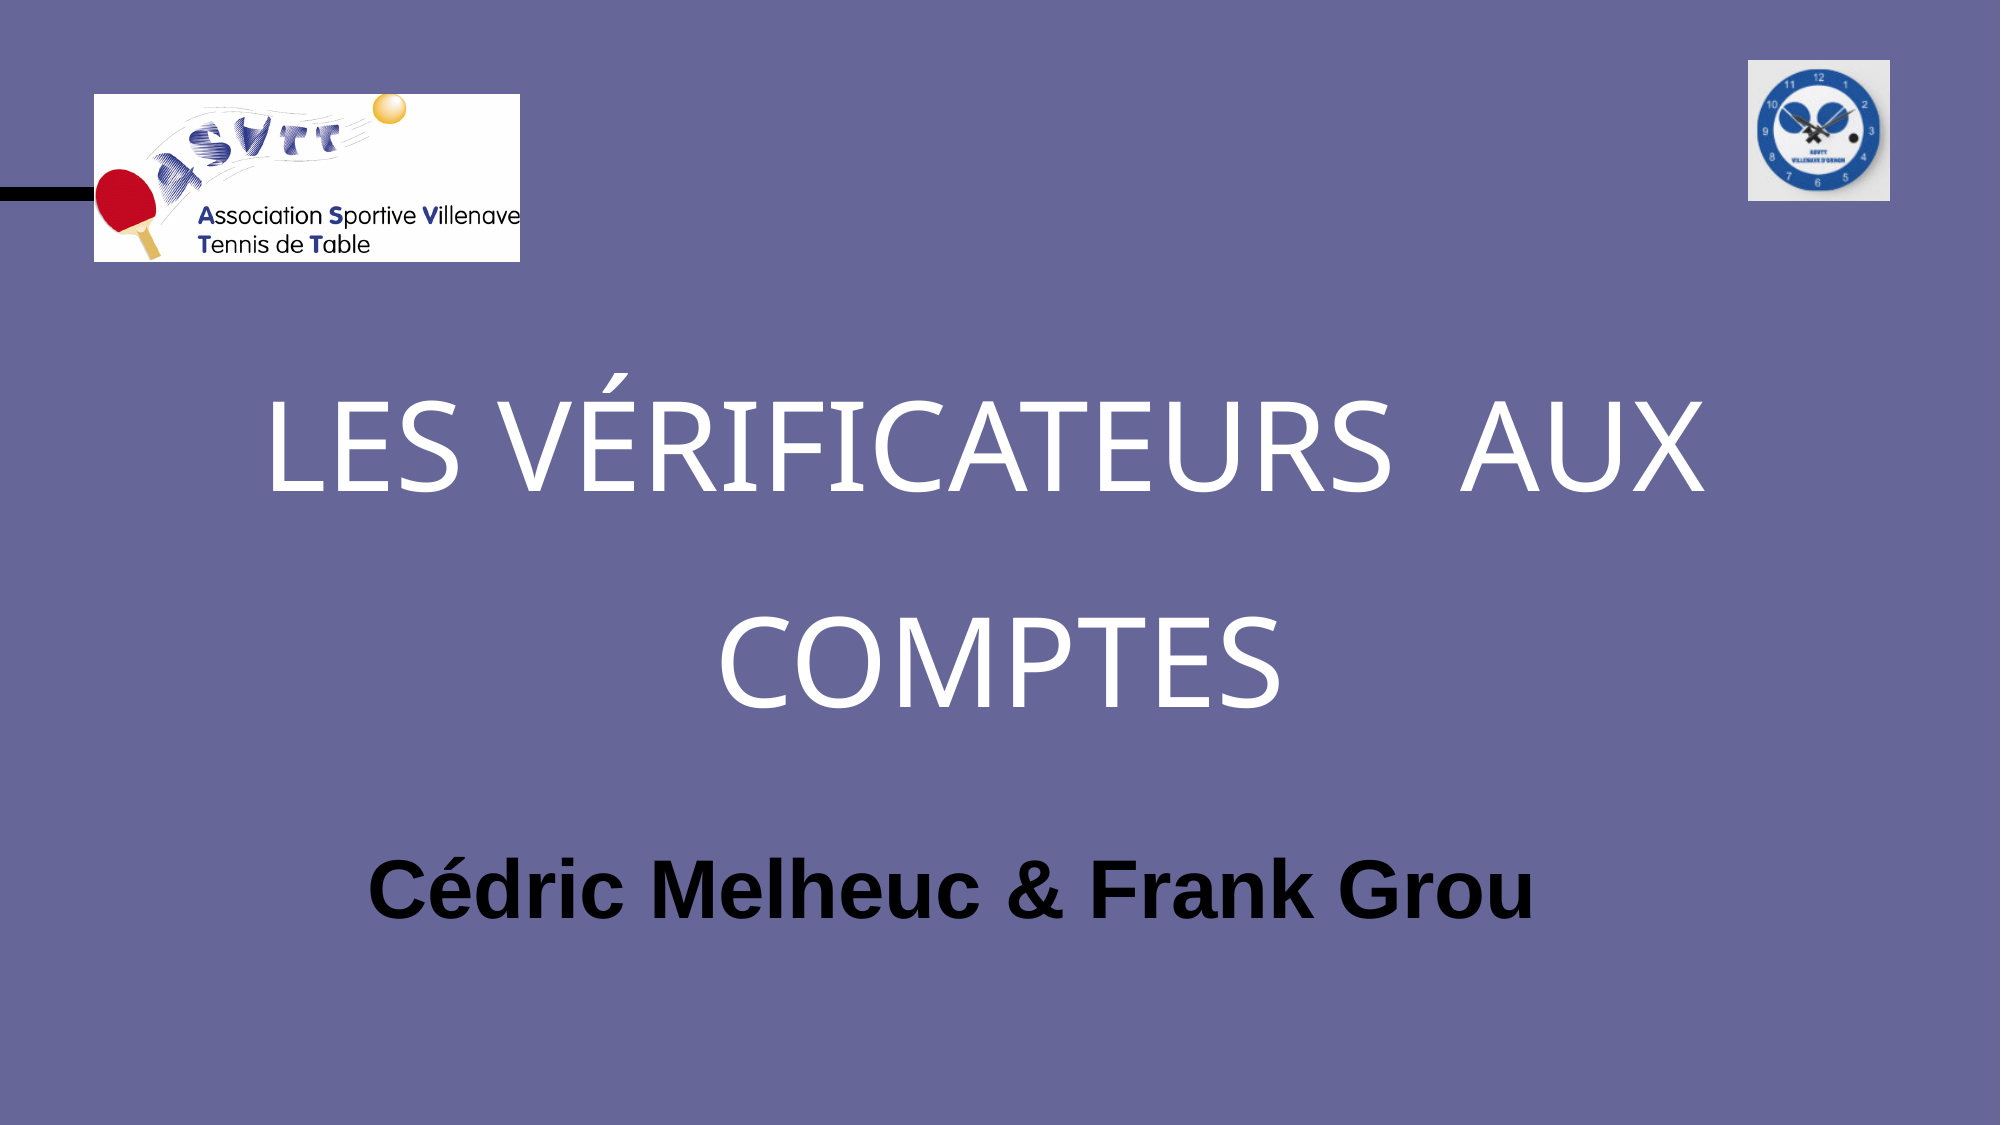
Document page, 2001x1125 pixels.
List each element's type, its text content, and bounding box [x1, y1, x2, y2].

picture [1748, 60, 1890, 201]
list LES VÉRIFICATEURS AUX COMPTES [0, 314, 2000, 1065]
text_box Cédric Melheuc & Frank Grou [286, 828, 1619, 989]
picture [94, 94, 520, 262]
